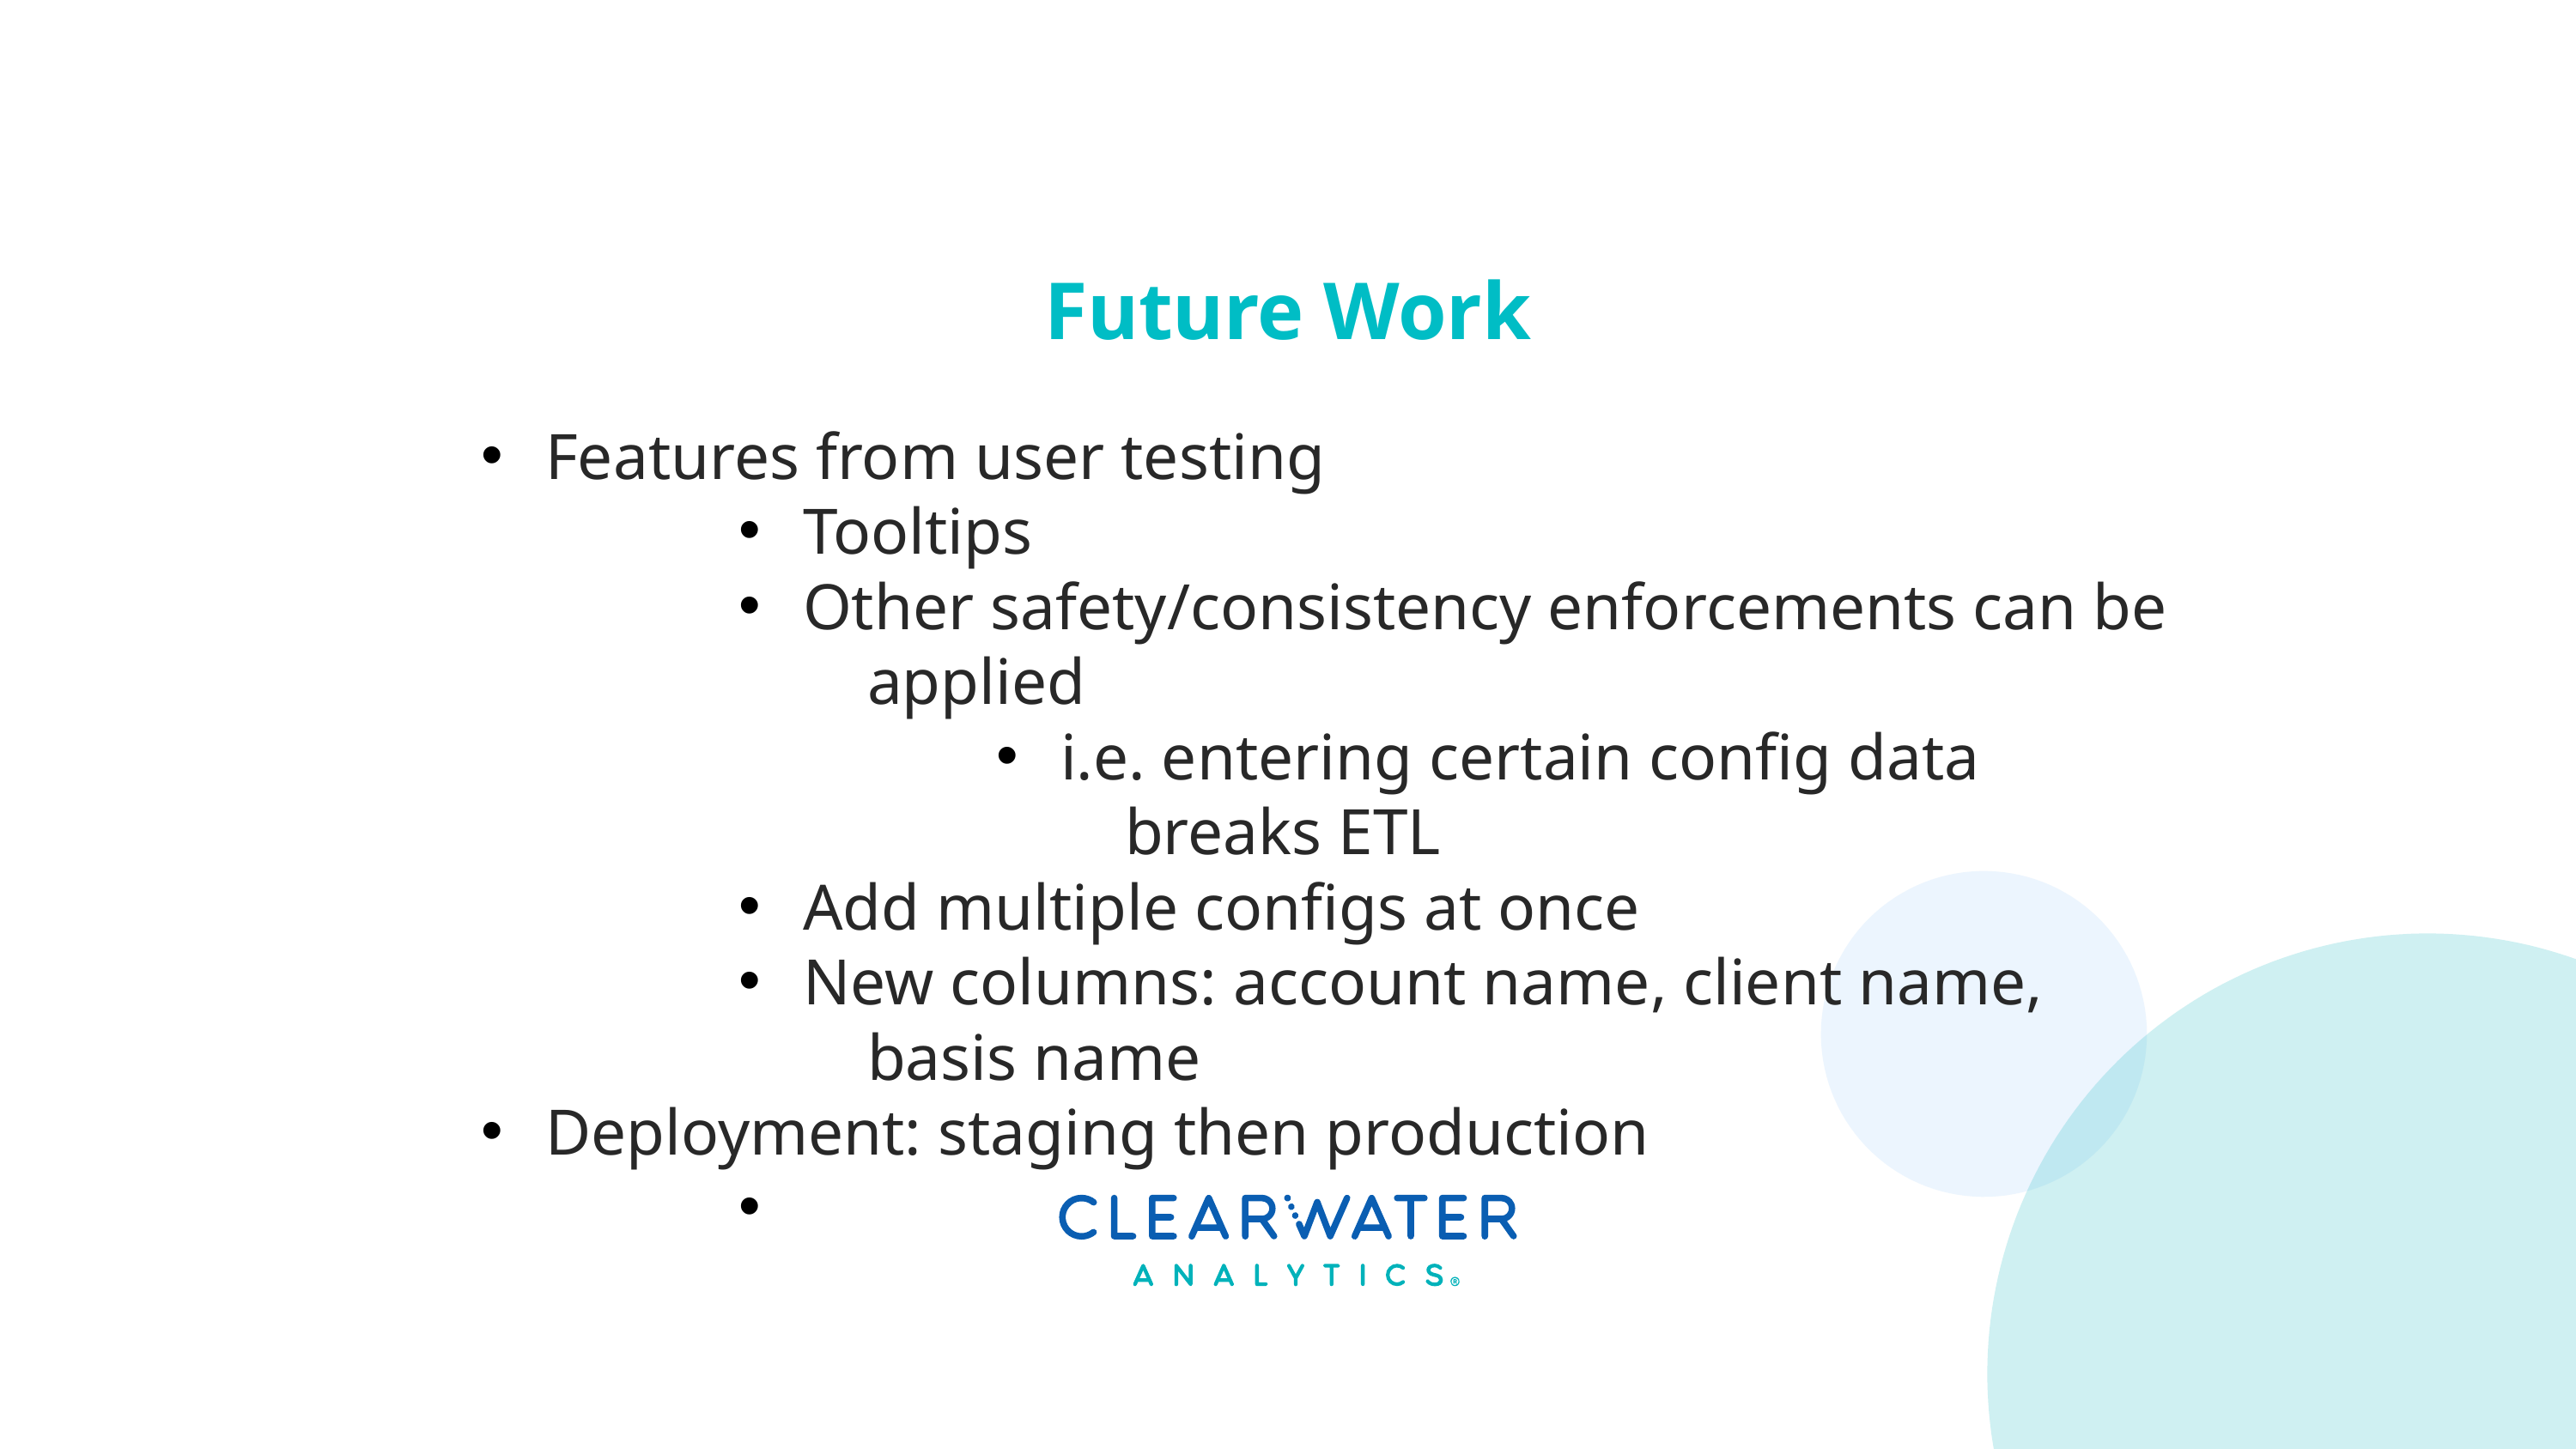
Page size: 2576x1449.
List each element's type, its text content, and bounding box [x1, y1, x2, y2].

list Future Work [254, 255, 2322, 414]
text_box Features from user testing Tooltips Other safety/consistency enforcements can be applied i.e. entering certain config data breaks ETL Add multiple configs at once New columns: account name, client name, basis name Deployment: staging then production [468, 409, 2186, 1030]
text_box [254, 441, 2286, 1100]
